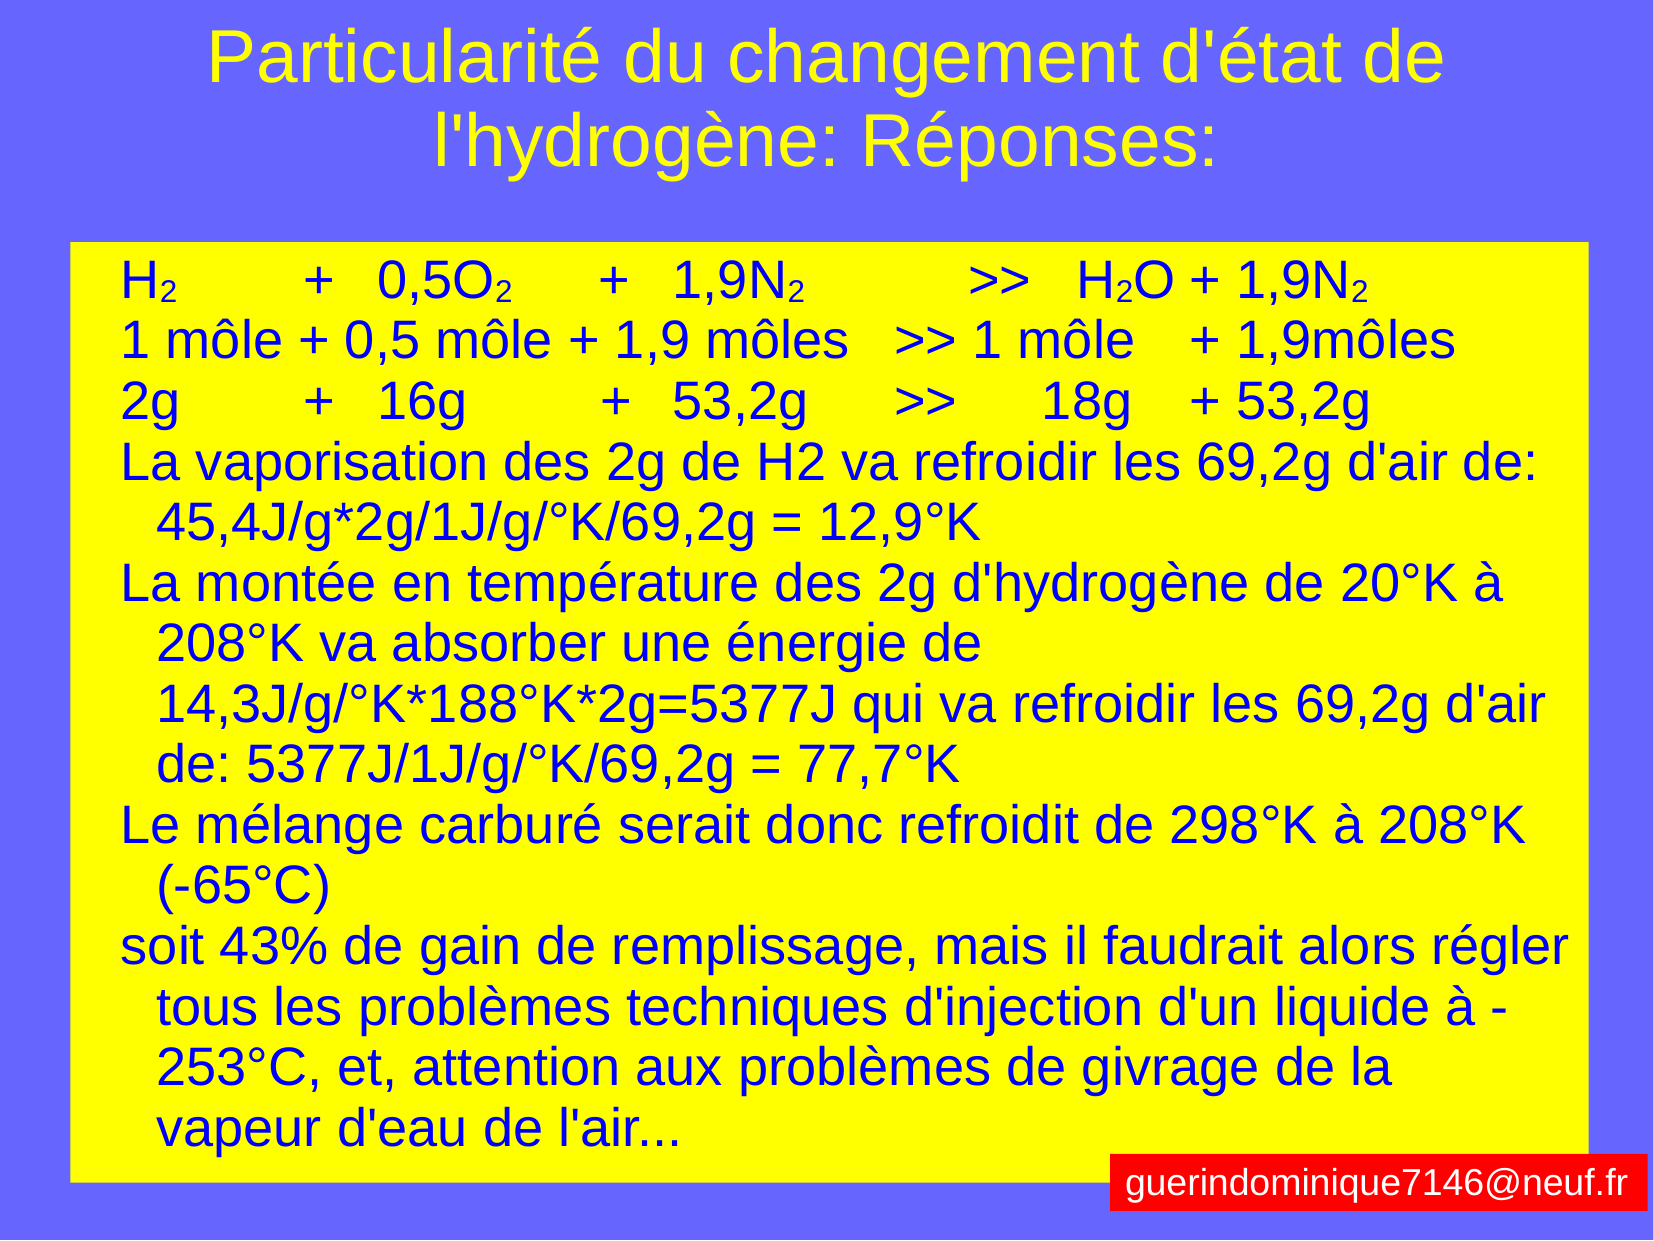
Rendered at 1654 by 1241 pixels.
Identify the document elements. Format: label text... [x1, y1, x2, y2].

text_box H2 + 0,5O2 + 1,9N2 >> H2O + 1,9N2 1 môle + 0,5 môle + 1,9 môles >> 1 môle + 1,9môles 2g + 16g + 53,2g >> 18g + 53,2g La vaporisation des 2g de H2 va refroidir les 69,2g d'air de: 45,4J/g*2g/1J/g/°K/69,2g = 12,9°K La montée en température des 2g d'hydrogène de 20°K à 208°K va absorber une énergie de 14,3J/g/°K*188°K*2g=5377J qui va refroidir les 69,2g d'air de: 5377J/1J/g/°K/69,2g = 77,7°K Le mélange carburé serait donc refroidit de 298°K à 208°K (-65°C) soit 43% de gain de remplissage, mais il faudrait alors régler tous les problèmes techniques d'injection d'un liquide à -253°C, et, attention aux problèmes de givrage de la vapeur d'eau de l'air... [70, 242, 1589, 1183]
text_box guerindominique7146@neuf.fr [1110, 1153, 1648, 1211]
title Particularité du changement d'état de l'hydrogène: Réponses: [29, 14, 1625, 183]
